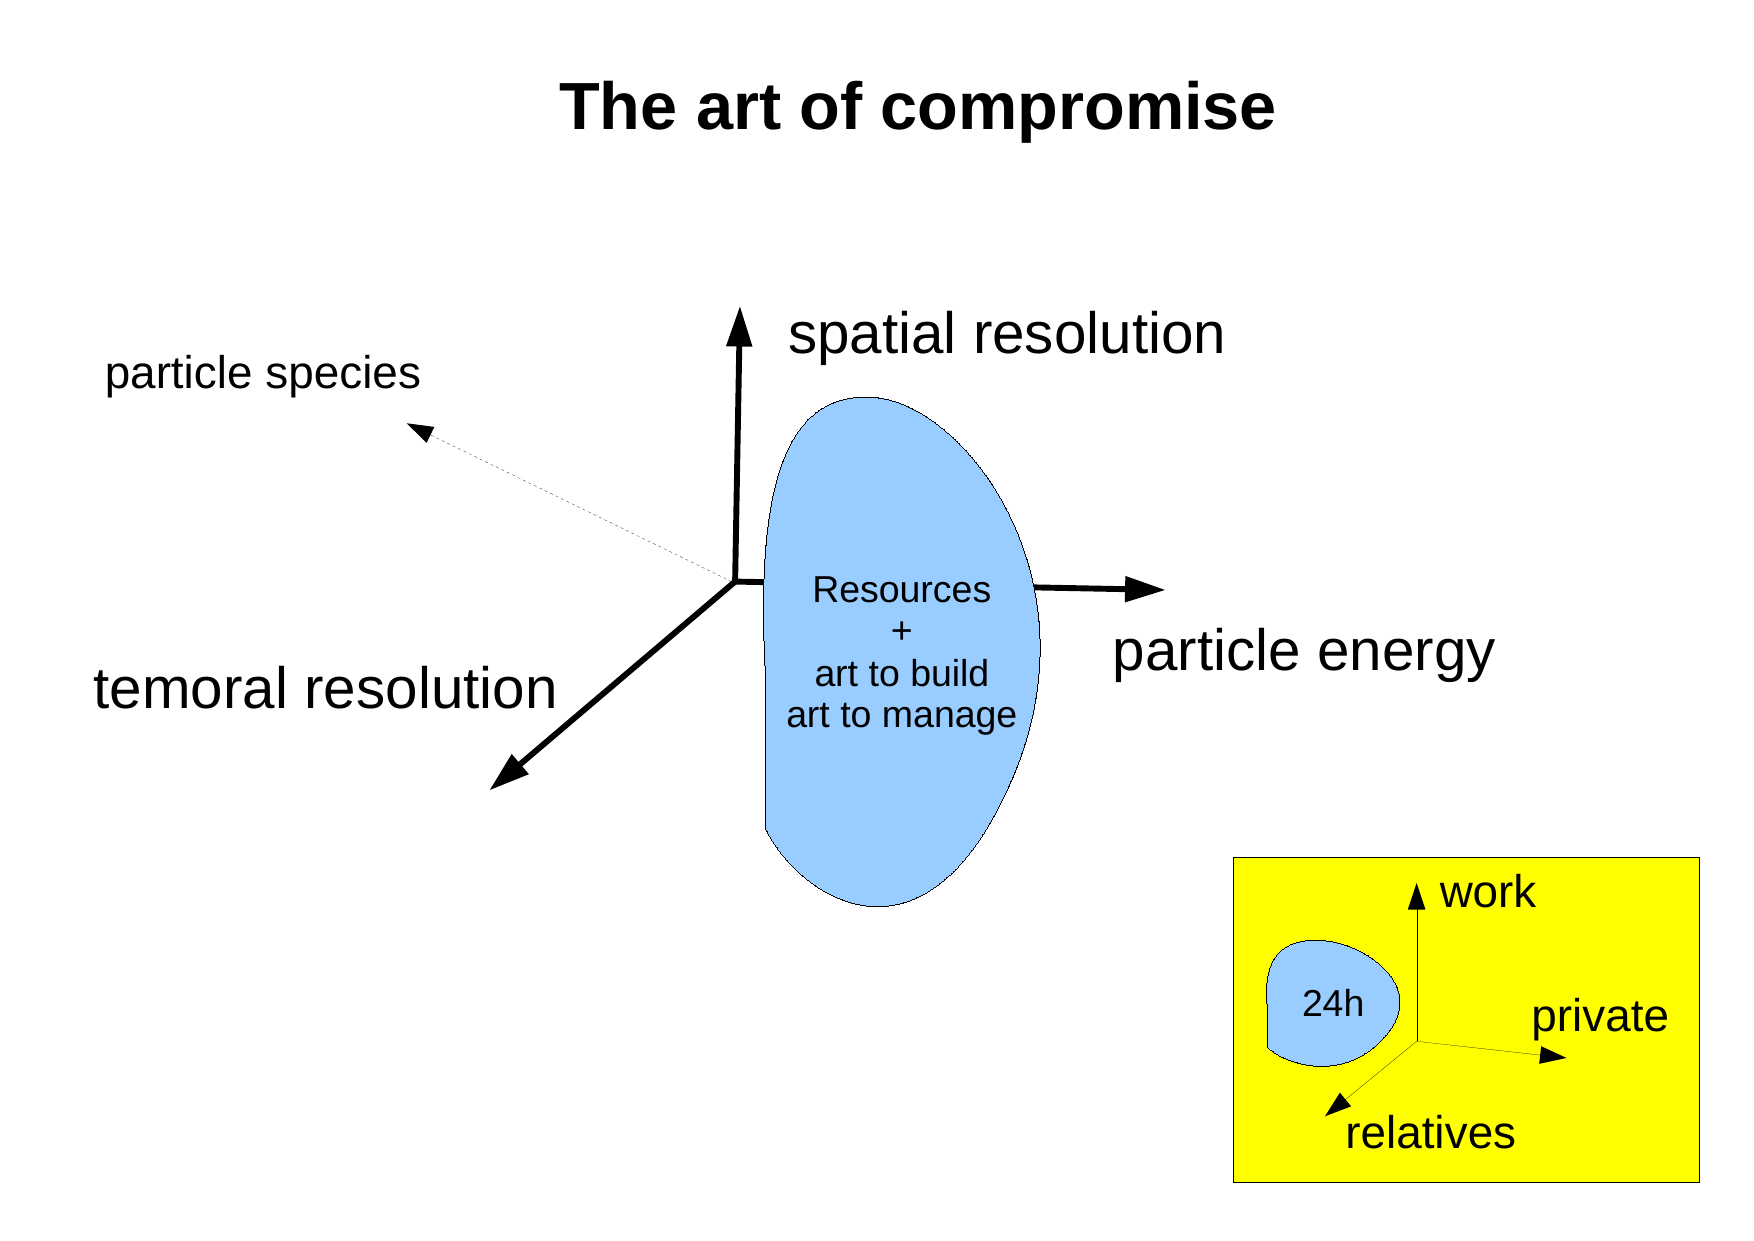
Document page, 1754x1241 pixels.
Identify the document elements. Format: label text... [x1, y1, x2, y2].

text_box Resources + art to build art to manage [763, 397, 1041, 907]
text_box 24h [1266, 940, 1400, 1067]
text_box particle species [89, 339, 523, 449]
text_box spatial resolution [773, 293, 1242, 374]
text_box private [1516, 982, 1695, 1049]
text_box work [1425, 858, 1603, 925]
text_box relatives [1330, 1099, 1534, 1166]
text_box temoral resolution [79, 648, 574, 728]
text_box particle energy [1098, 610, 1512, 690]
text_box [1233, 857, 1700, 1183]
text_box The art of compromise [544, 62, 1293, 152]
